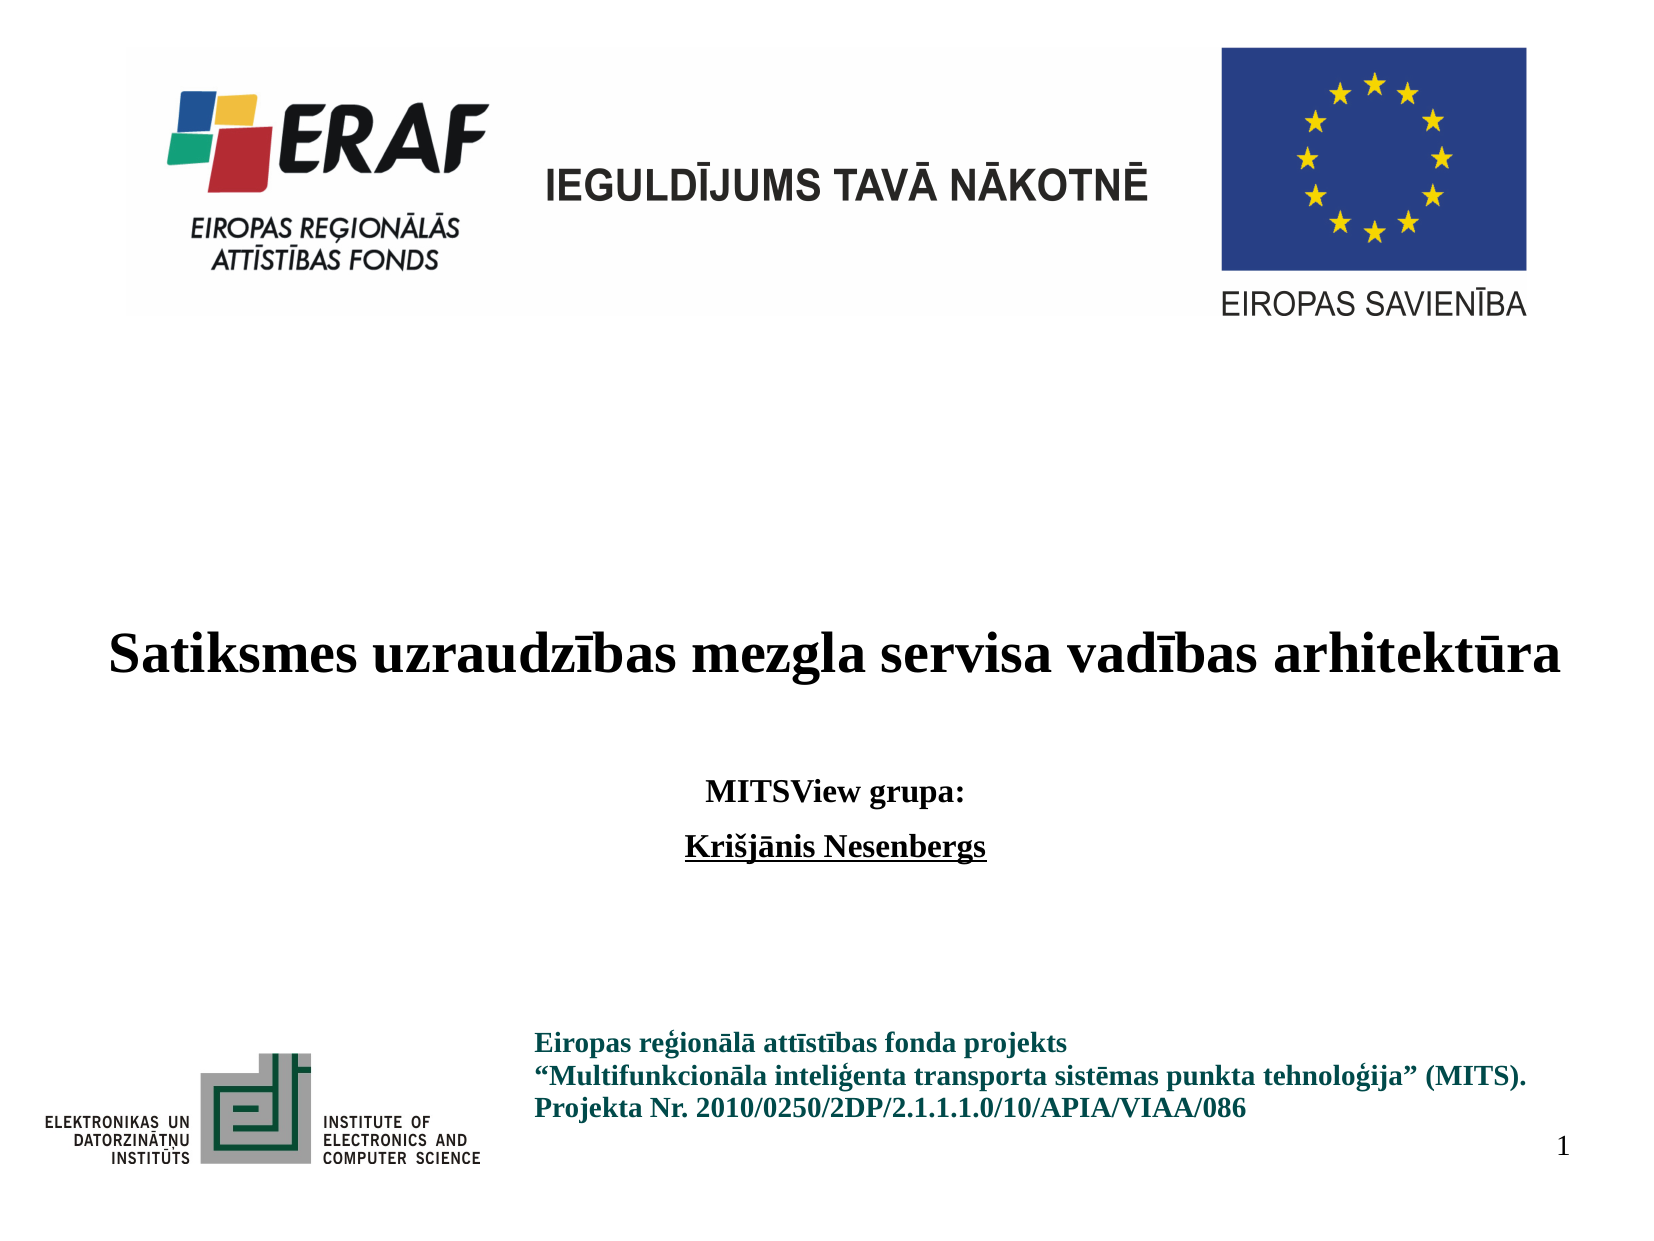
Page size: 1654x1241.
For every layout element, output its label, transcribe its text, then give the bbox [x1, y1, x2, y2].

picture [44, 1053, 91, 1164]
picture [126, 47, 1527, 316]
subtitle Satiksmes uzraudzības mezgla servisa vadības arhitektūra MITSView grupa: Krišjānis Nesenbergs Eiropas reģionālā attīstības fonda projekts “Multifunkcionāla inteliģenta transporta sistēmas punkta tehnoloģija” (MITS). Projekta Nr. 2010/0250/2DP/2.1.1.1.0/10/APIA/VIAA/086 [91, 451, 1580, 1196]
